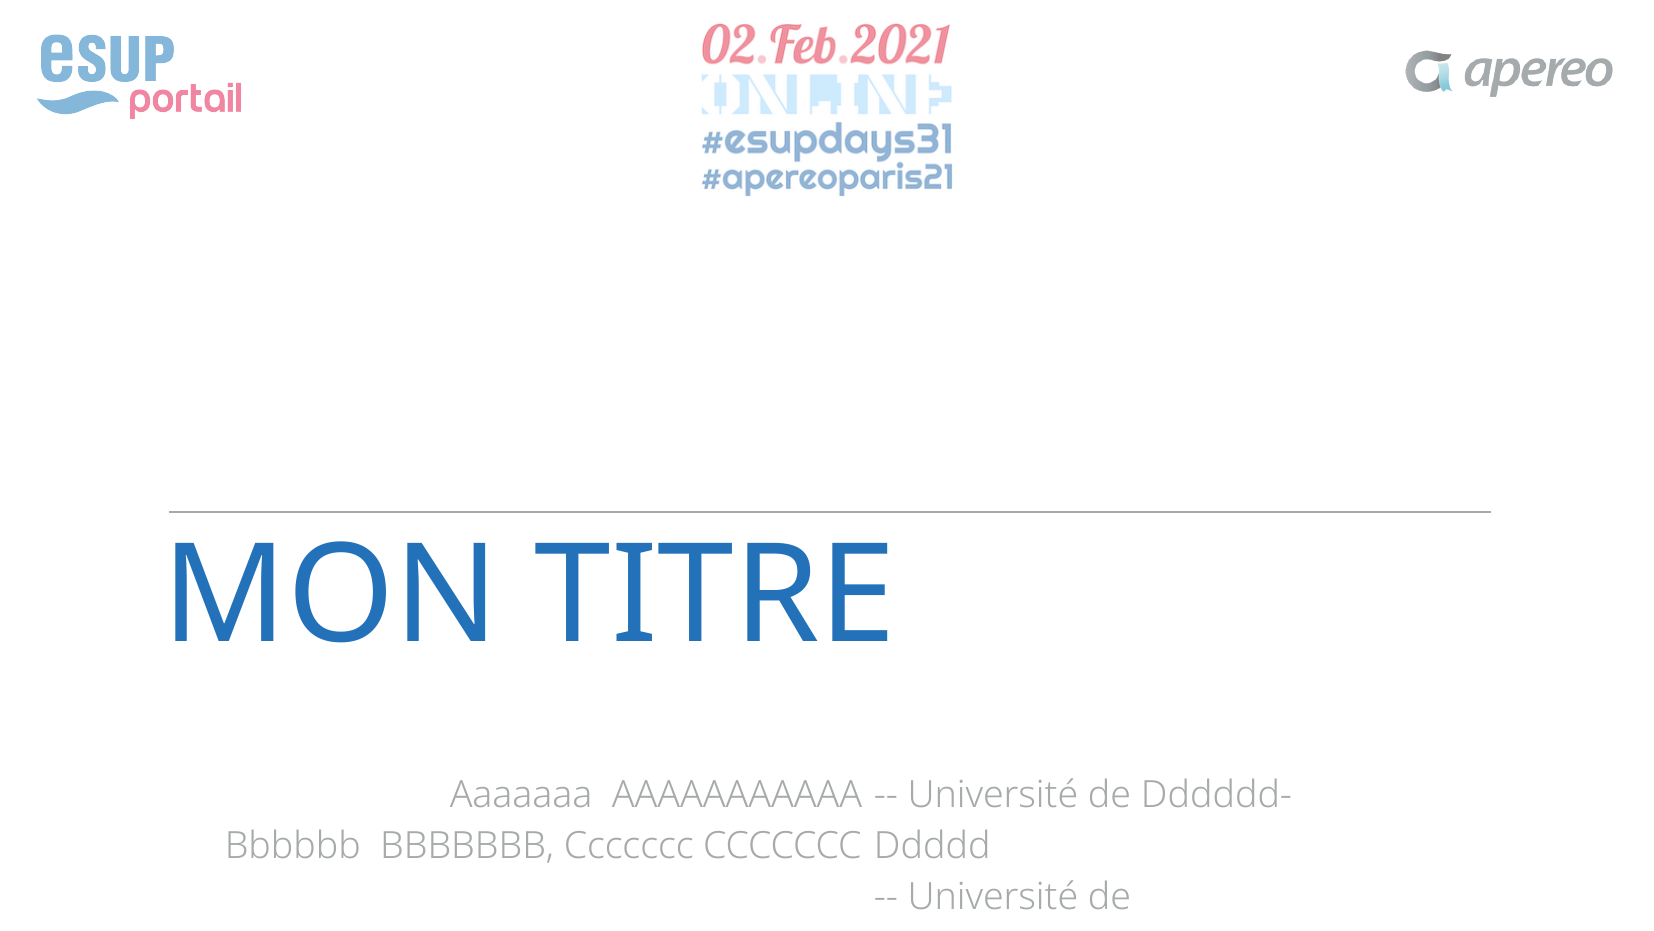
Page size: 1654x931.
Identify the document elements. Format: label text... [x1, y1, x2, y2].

text_box Aaaaaaa AAAAAAAAAAA Bbbbbb BBBBBBB, Ccccccc CCCCCCC [23, 767, 863, 879]
text_box -- Université de Dddddd-Ddddd -- Université de Eeeeeeeeeeeeeeeeee [874, 767, 1406, 883]
text_box MON TITRE [162, 494, 1486, 814]
text_box [673, 11, 981, 237]
text_box [23, 11, 260, 142]
text_box [1393, 35, 1630, 119]
